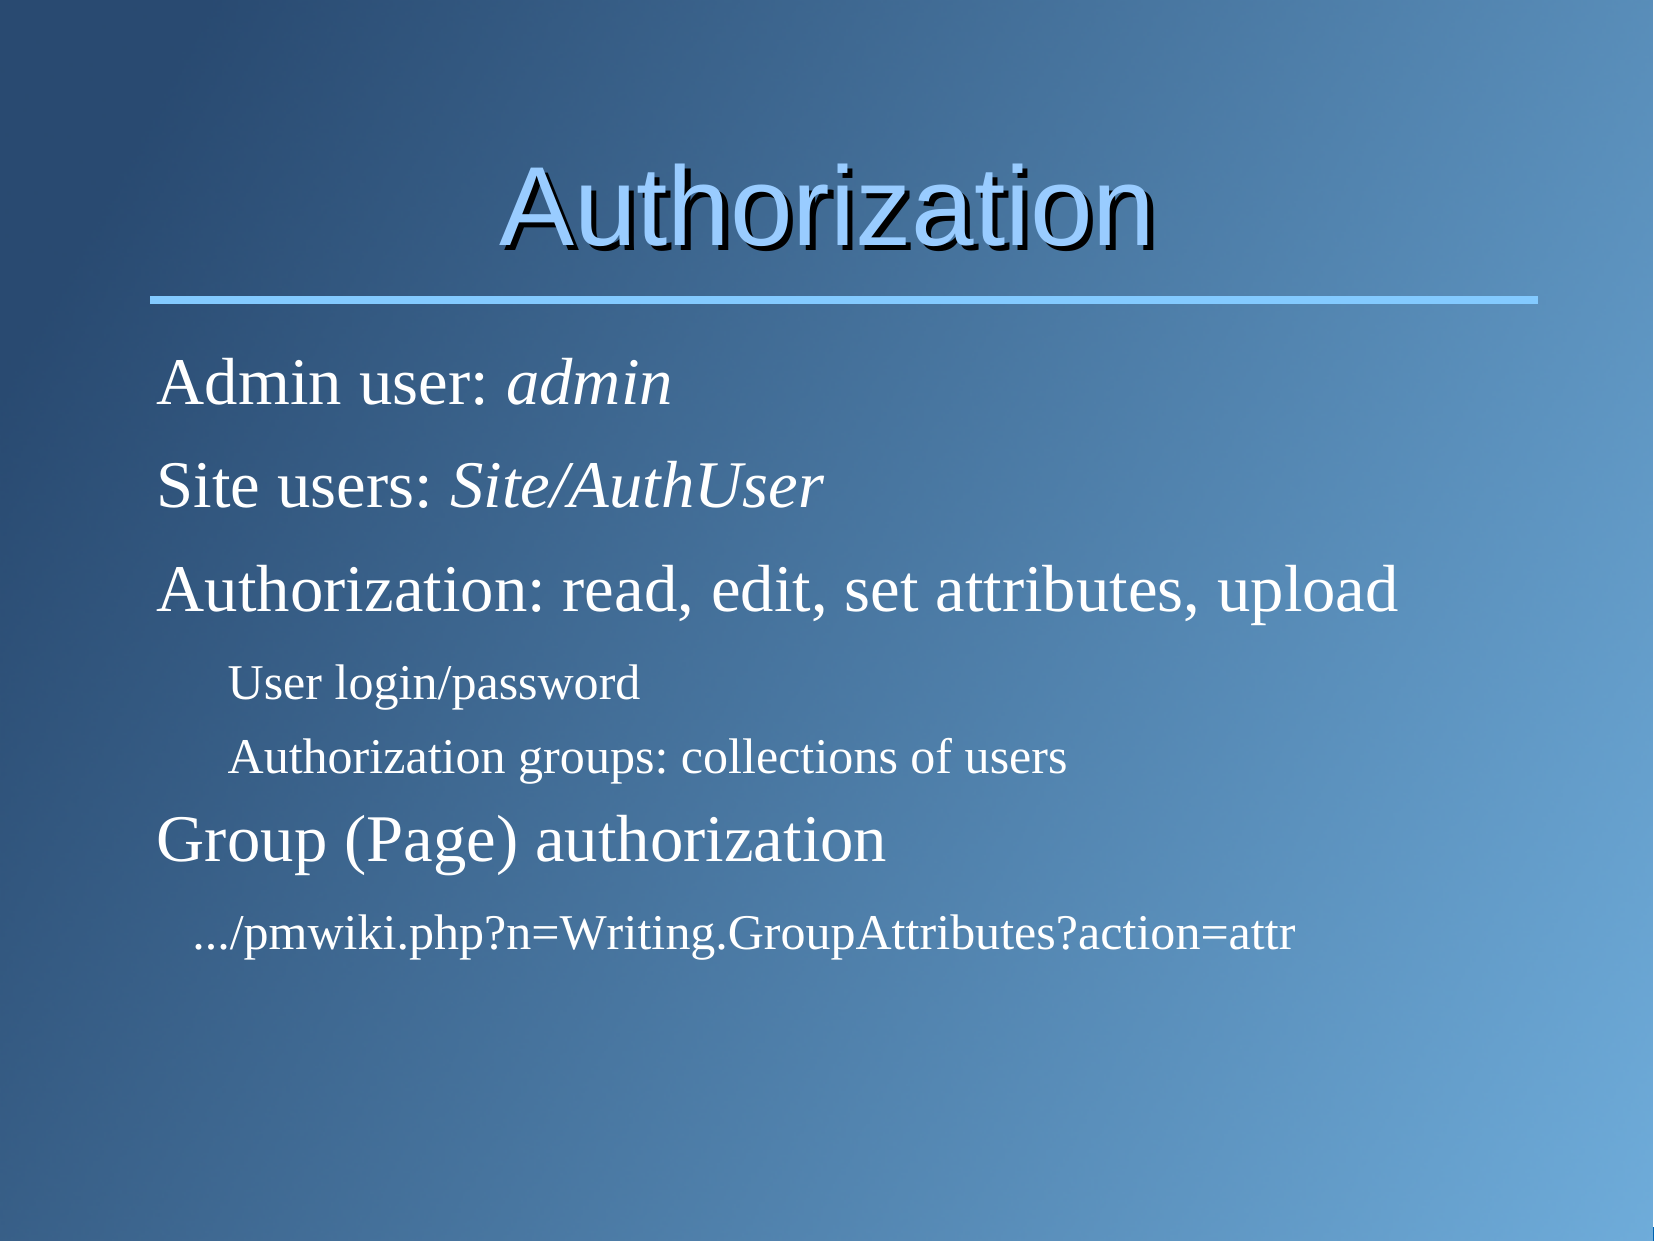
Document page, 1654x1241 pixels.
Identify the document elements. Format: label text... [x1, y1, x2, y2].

list Admin user: admin Site users: Site/AuthUser Authorization: read, edit, set attributes, upload User login/password Authorization groups: collections of users Group (Page) authorization .../pmwiki.php?n=Writing.GroupAttributes?action=attr [121, 344, 1533, 1127]
picture [0, 0, 1653, 1241]
title Authorization [121, 102, 1533, 311]
